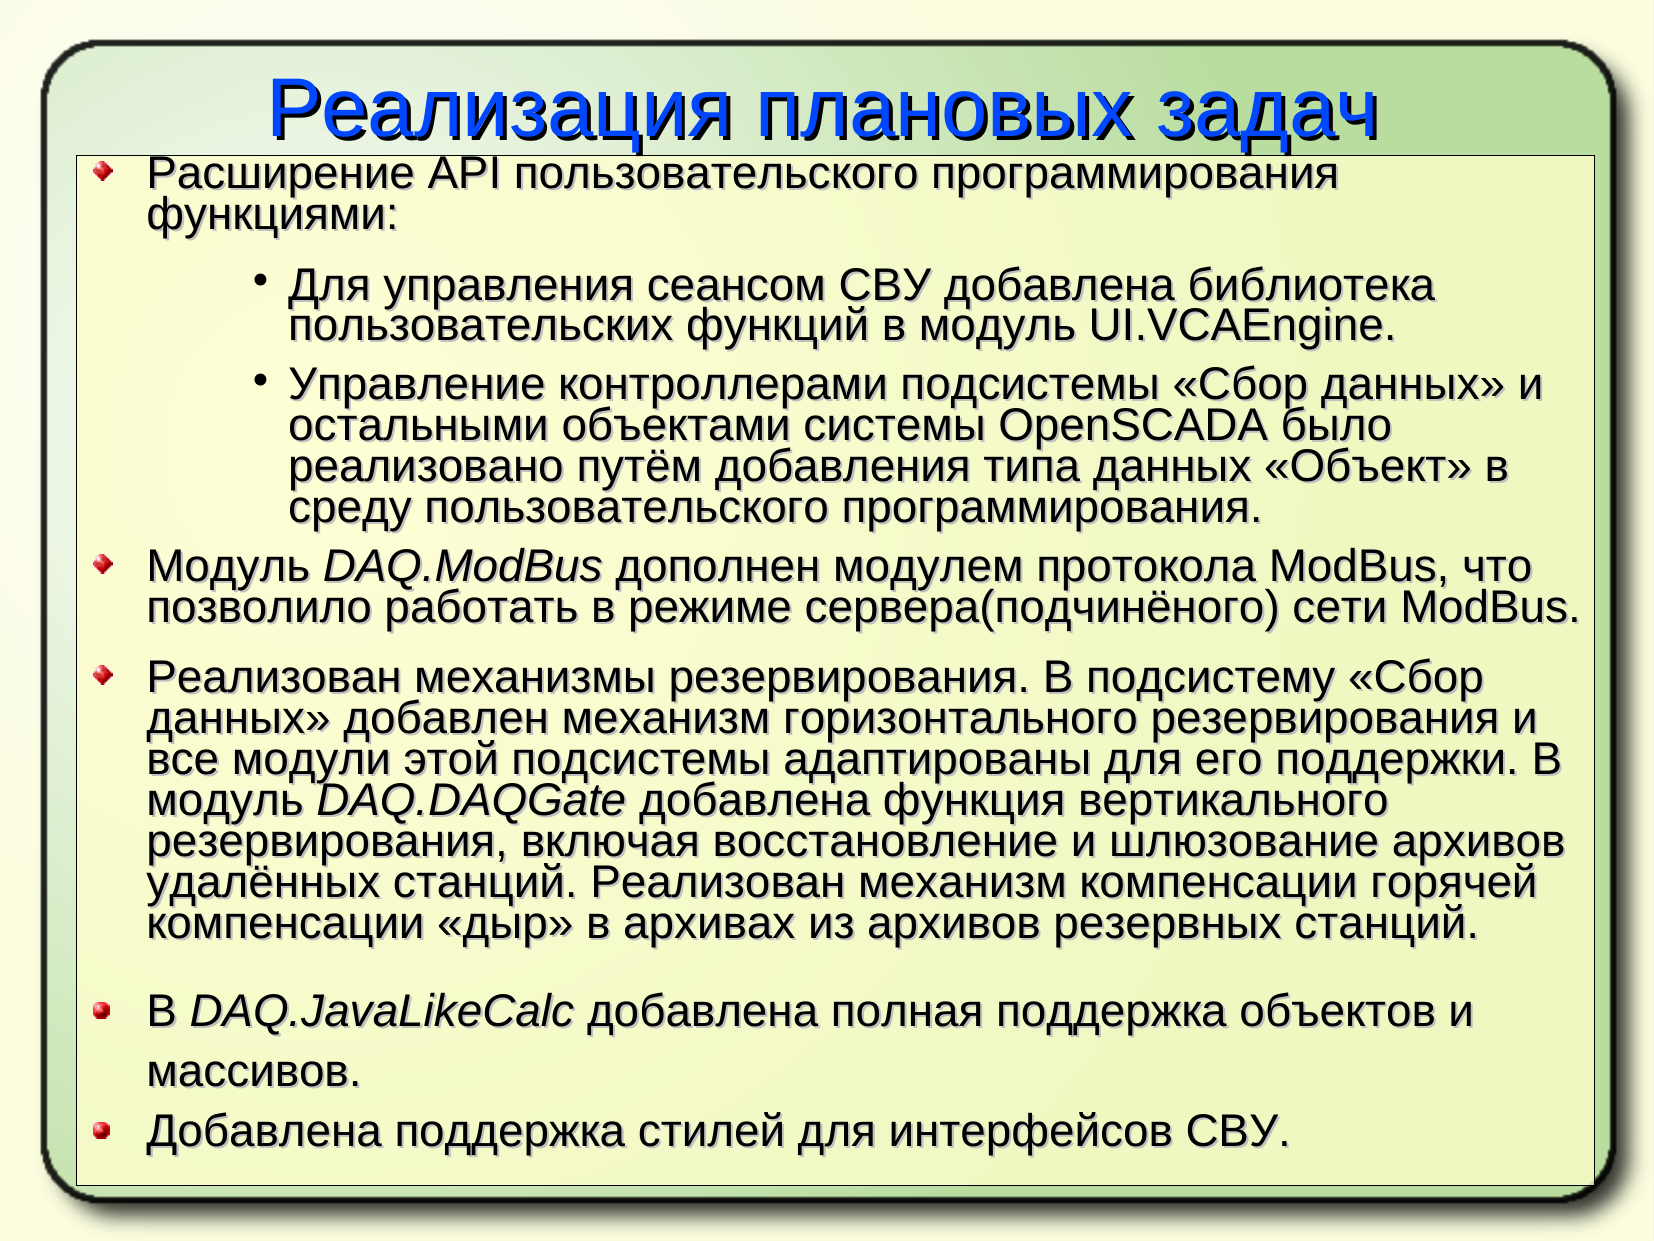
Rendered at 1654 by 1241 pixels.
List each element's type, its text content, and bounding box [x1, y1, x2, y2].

list Расширение API пользовательского программирования функциями: Для управления сеансом СВУ добавлена библиотека пользовательских функций в модуль UI.VCAEngine. Управление контроллерами подсистемы «Сбор данных» и остальными объектами системы OpenSCADA было реализовано путём добавления типа данных «Объект» в среду пользовательского программирования. Модуль DAQ.ModBus дополнен модулем протокола ModBus, что позволило работать в режиме сервера(подчинёного) сети ModBus. Реализован механизмы резервирования. В подсистему «Сбор данных» добавлен механизм горизонтального резервирования и все модули этой подсистемы адаптированы для его поддержки. В модуль DAQ.DAQGate добавлена функция вертикального резервирования, включая восстановление и шлюзование архивов удалённых станций. Реализован механизм компенсации горячей компенсации «дыр» в архивах из архивов резервных станций. В DAQ.JavaLikeCalc добавлена полная поддержка объектов и массивов. Добавлена поддержка стилей для интерфейсов СВУ. [76, 155, 1595, 1186]
title Реализация плановых задач [43, 53, 1603, 147]
picture [0, 0, 1654, 1241]
